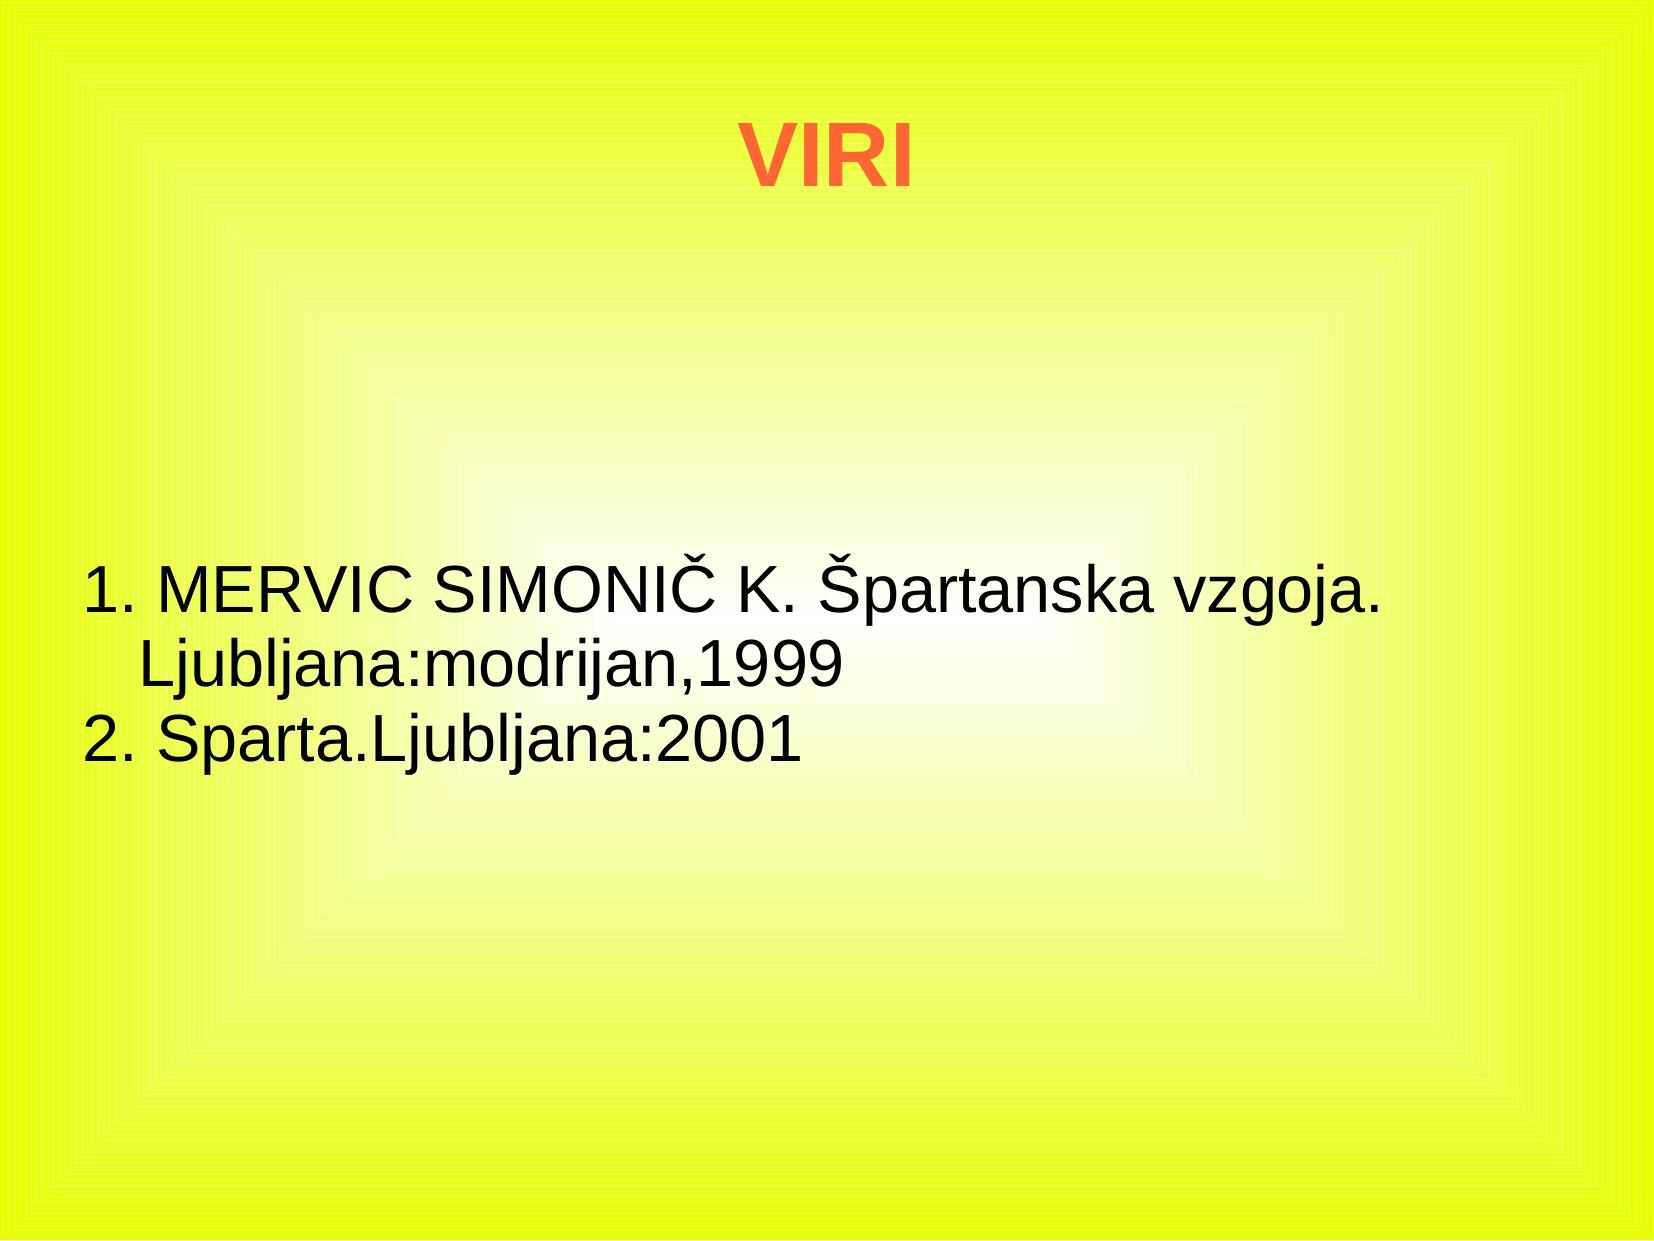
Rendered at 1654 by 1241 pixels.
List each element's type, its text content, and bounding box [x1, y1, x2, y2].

title VIRI [82, 46, 1571, 260]
subtitle 1. MERVIC SIMONIČ K. Špartanska vzgoja. Ljubljana:modrijan,1999 2. Sparta.Ljubljana:2001 [82, 337, 1571, 1062]
